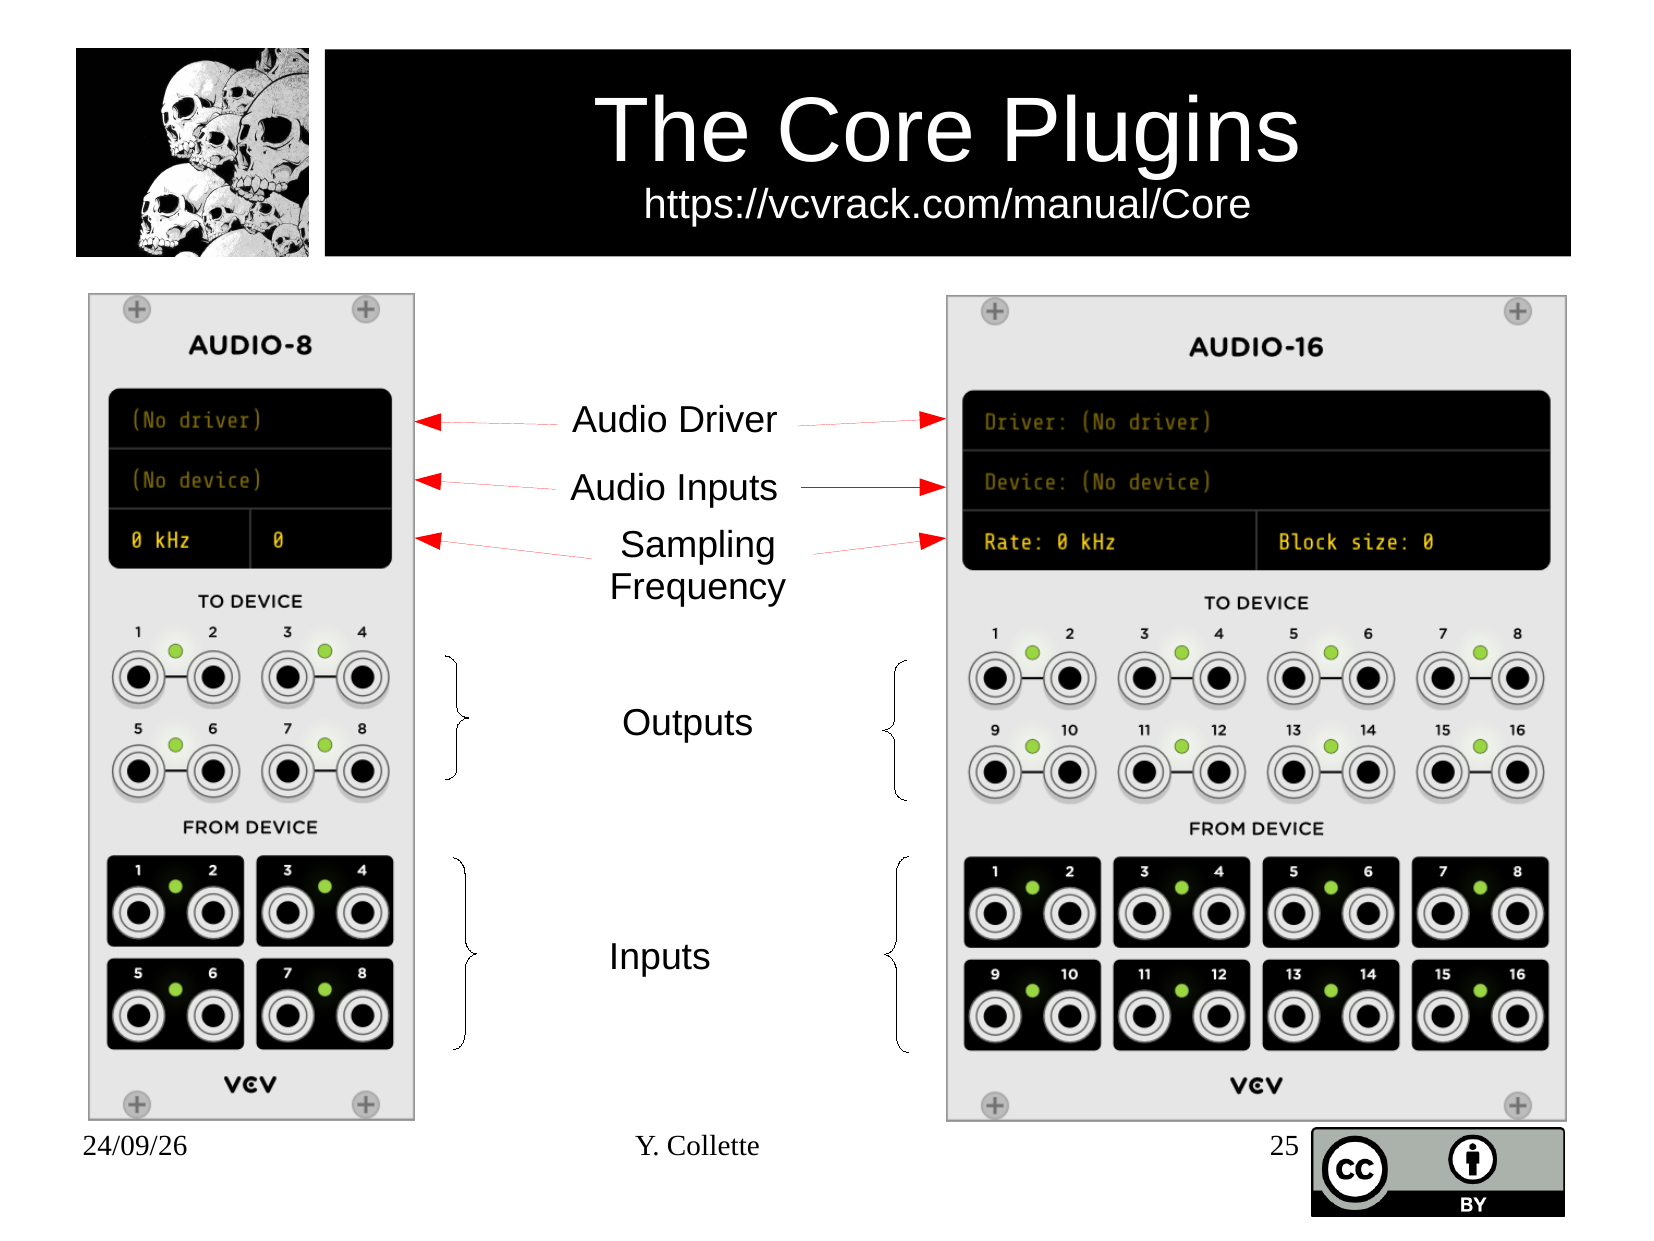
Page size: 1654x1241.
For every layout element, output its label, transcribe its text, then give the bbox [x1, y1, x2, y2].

picture [1311, 1127, 1565, 1217]
picture [88, 293, 415, 1121]
picture [76, 48, 309, 257]
text_box Audio Inputs [555, 459, 801, 515]
text_box Outputs [607, 694, 786, 756]
title The Core Plugins https://vcvrack.com/manual/Core [324, 49, 1571, 257]
text_box Inputs [594, 928, 764, 986]
text_box Sampling Frequency [533, 515, 863, 615]
text_box Audio Driver [557, 390, 822, 448]
picture [946, 295, 1567, 1122]
